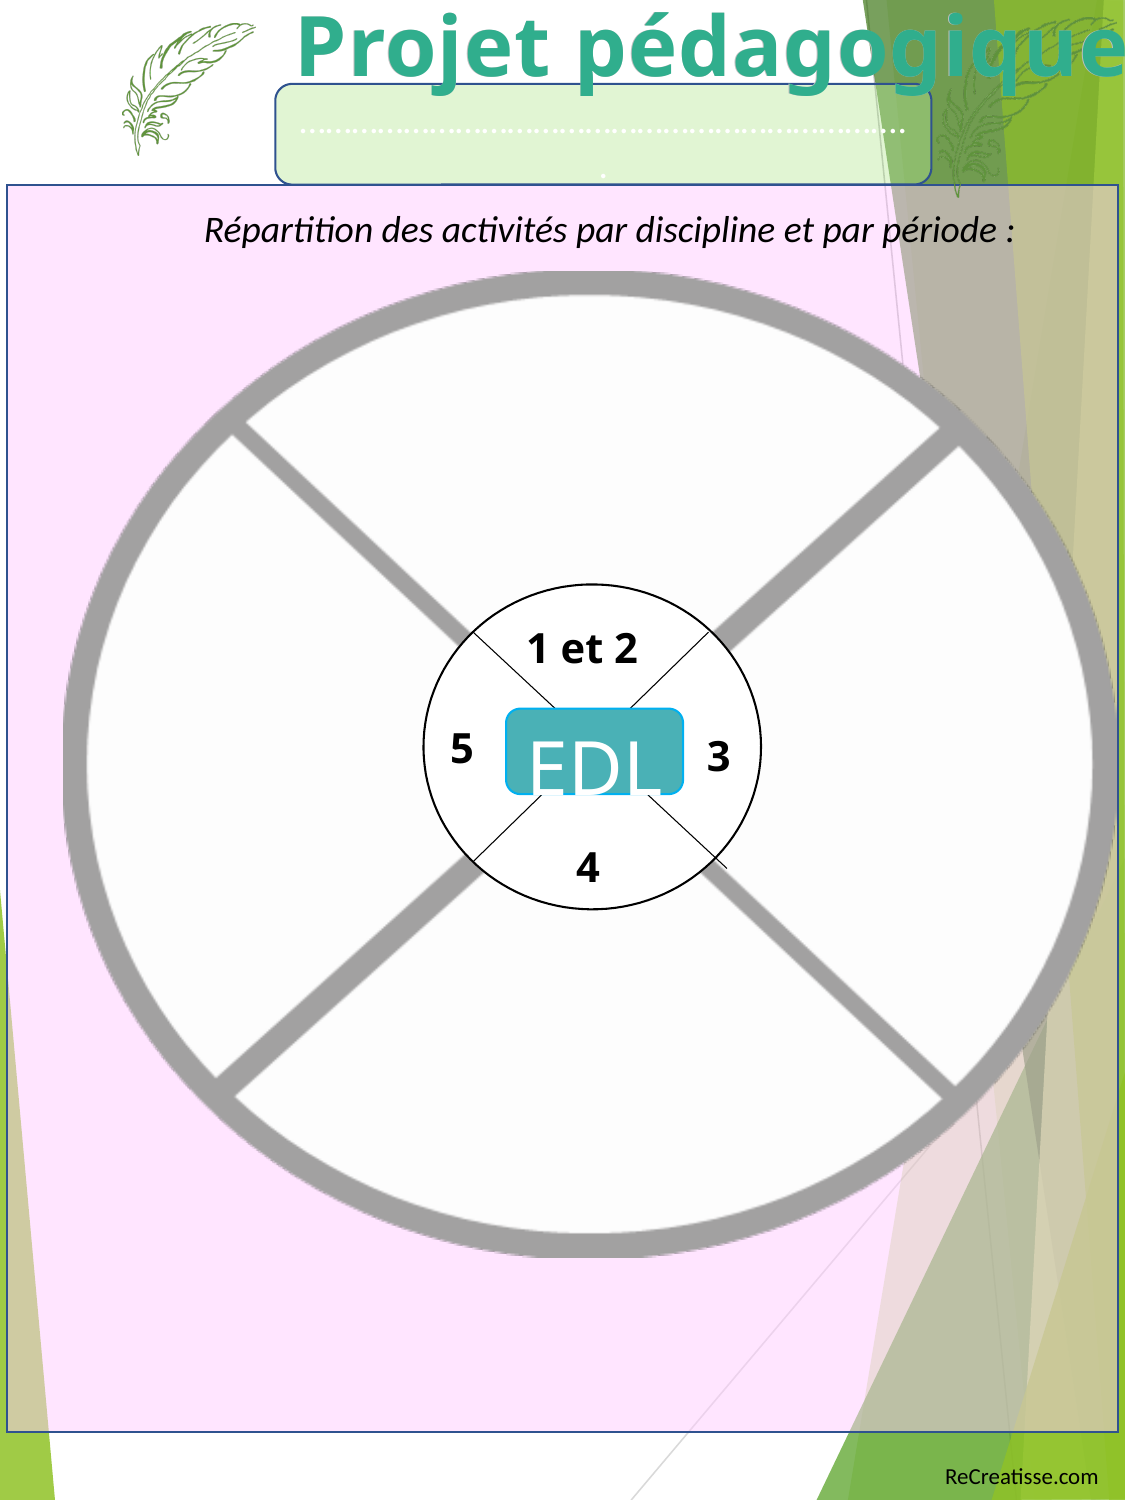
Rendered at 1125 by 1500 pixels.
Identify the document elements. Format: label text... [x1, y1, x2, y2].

text_box 5 [435, 714, 489, 779]
text_box Projet pédagogique [280, 0, 1125, 201]
text_box ReCreatisse.com [930, 1454, 1114, 1497]
text_box 1 et 2 [511, 614, 654, 679]
text_box [7, 185, 1118, 1432]
text_box 3 [692, 722, 746, 787]
text_box 4 [561, 833, 615, 899]
text_box EDL [582, 747, 611, 789]
picture [63, 271, 1117, 1258]
text_box Répartition des activités par discipline et par période : [189, 198, 1032, 258]
text_box EDL [506, 708, 684, 795]
picture [122, 23, 256, 156]
